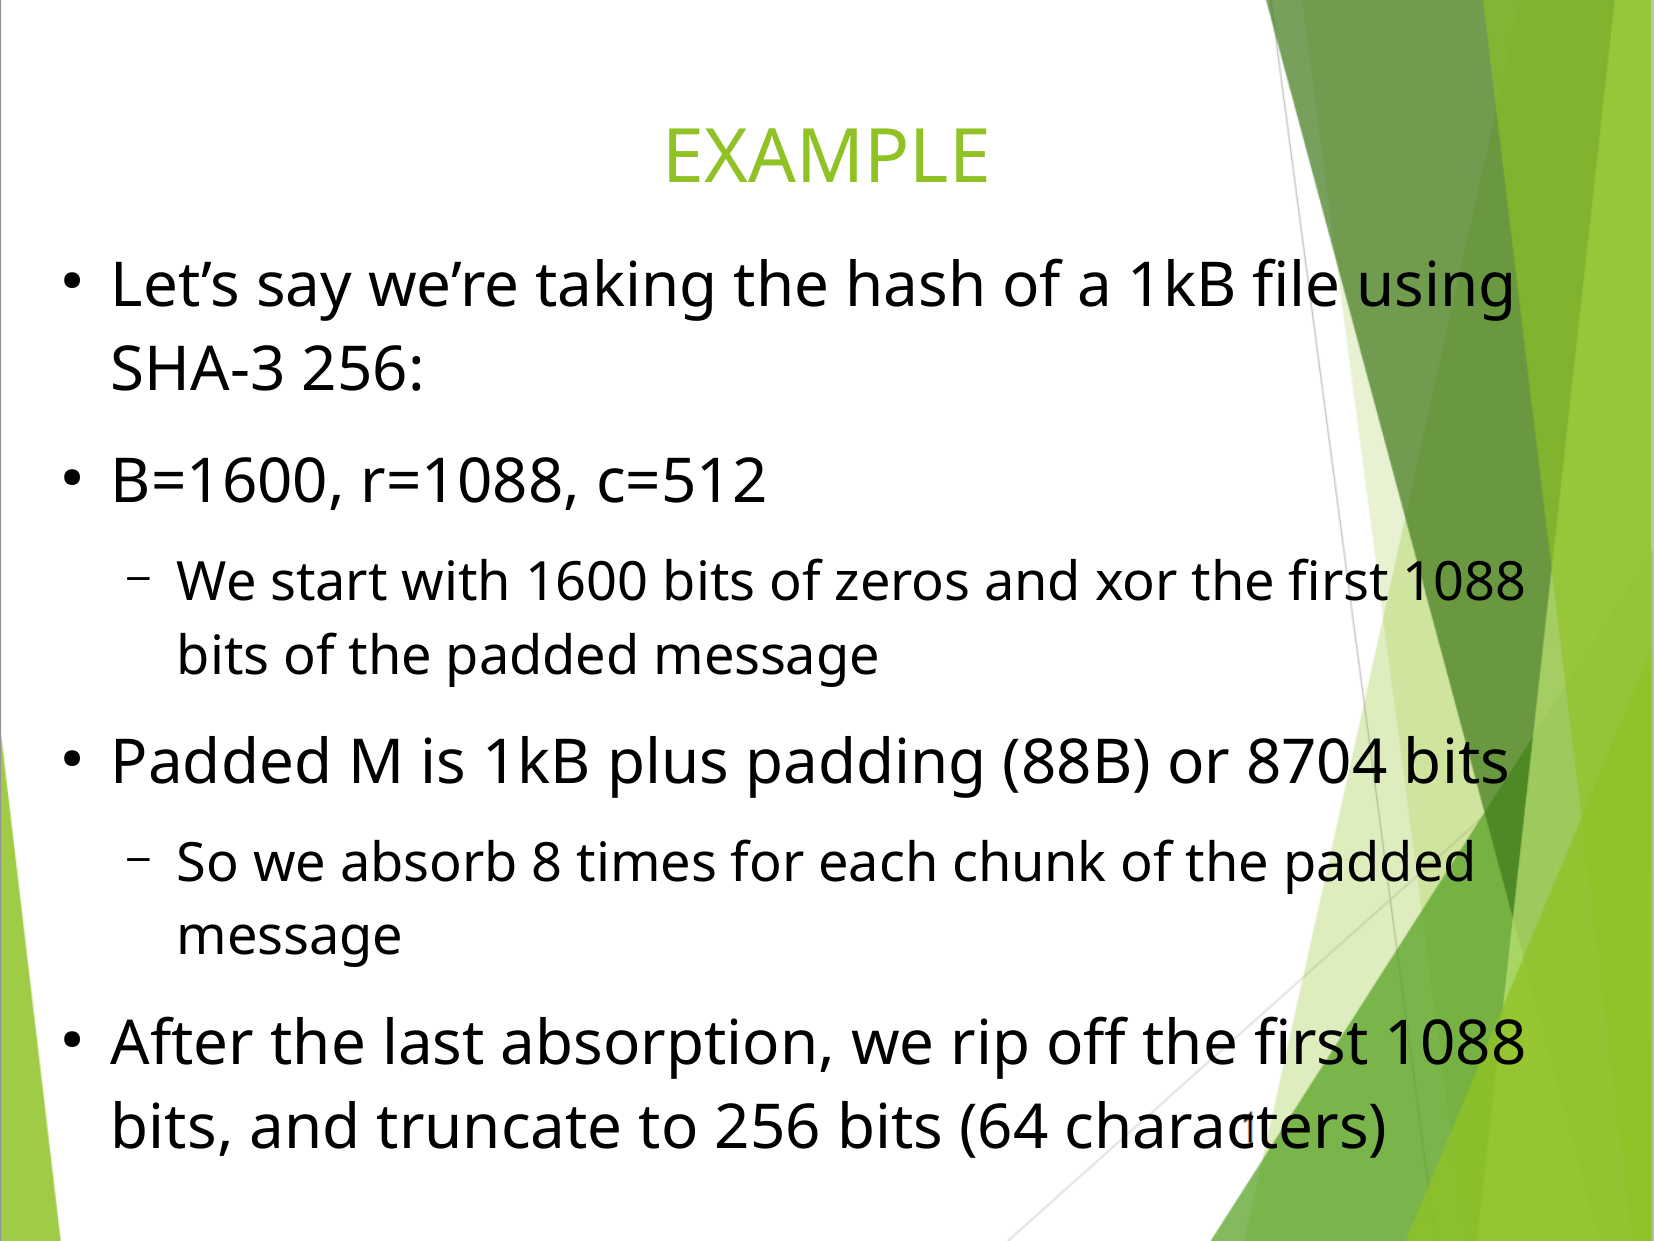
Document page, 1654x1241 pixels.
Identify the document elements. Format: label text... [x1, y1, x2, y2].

picture [0, 0, 1654, 1241]
list Let’s say we’re taking the hash of a 1kB file using SHA-3 256: B=1600, r=1088, c=512 We start with 1600 bits of zeros and xor the first 1088 bits of the padded message Padded M is 1kB plus padding (88B) or 8704 bits So we absorb 8 times for each chunk of the padded message After the last absorption, we rip off the first 1088 bits, and truncate to 256 bits (64 characters) [45, 240, 1613, 1180]
title EXAMPLE [82, 49, 1571, 240]
